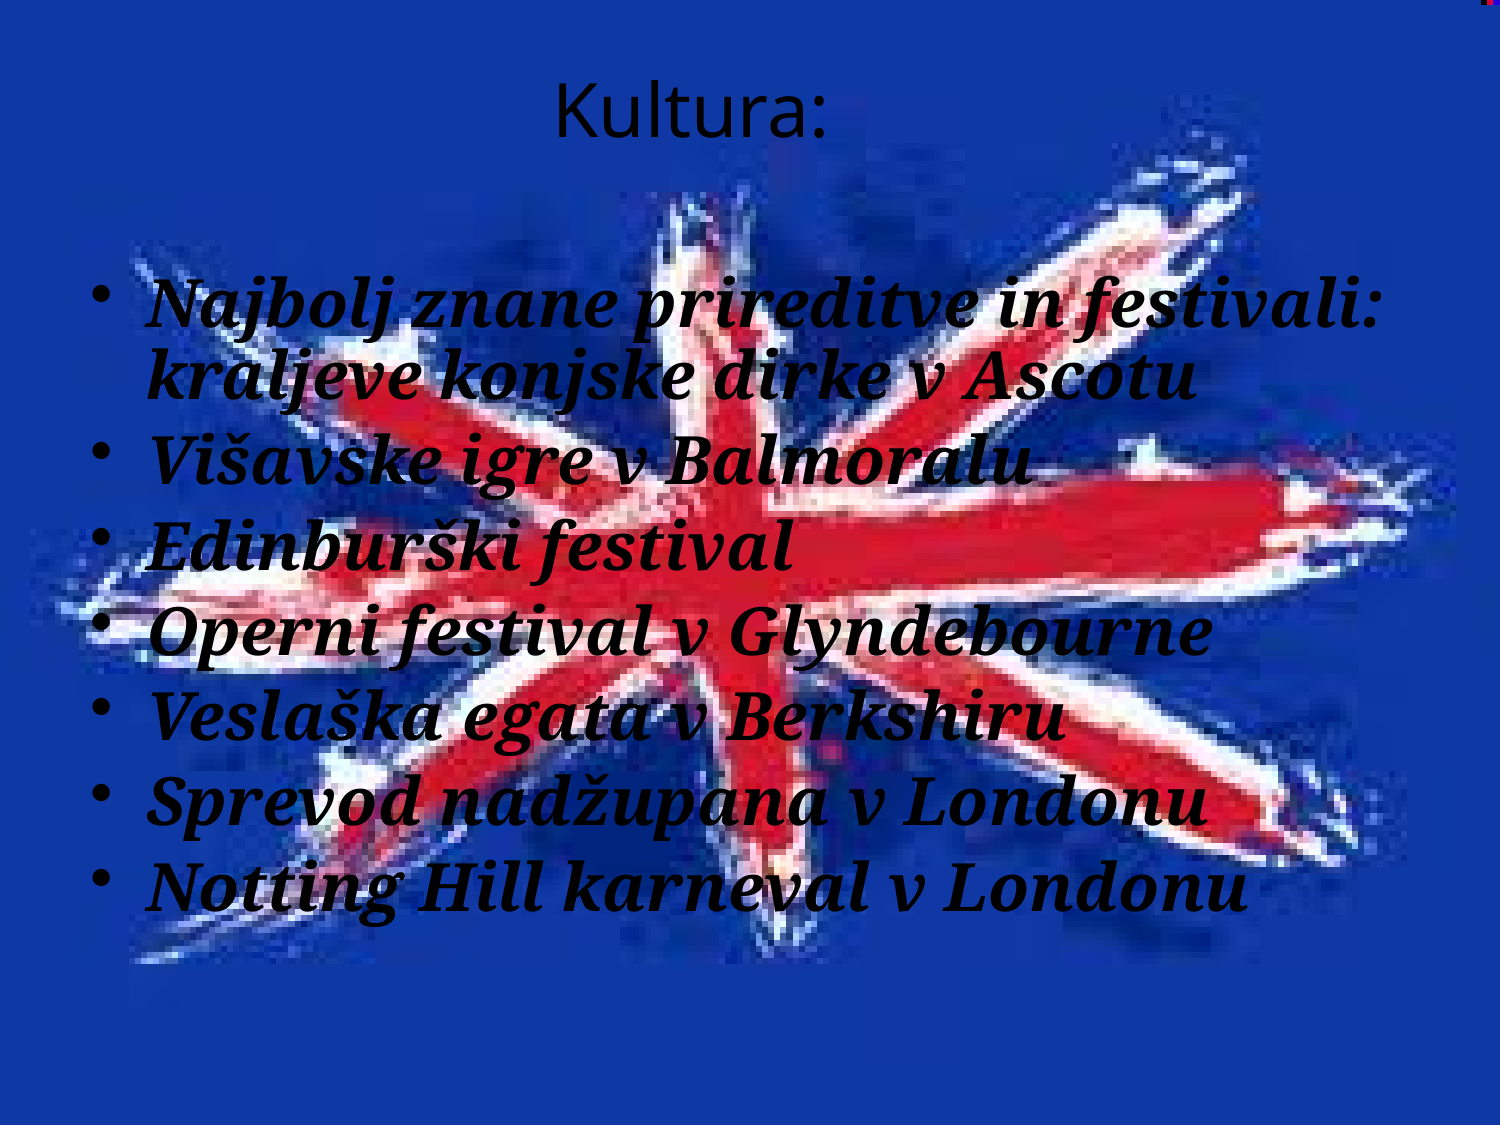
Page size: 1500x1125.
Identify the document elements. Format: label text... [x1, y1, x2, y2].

list Najbolj znane prireditve in festivali: kraljeve konjske dirke v Ascotu Višavske igre v Balmoralu Edinburški festival Operni festival v Glyndebourne Veslaška egata v Berkshiru Sprevod nadžupana v Londonu Notting Hill karneval v Londonu [75, 262, 1425, 1005]
picture [0, 0, 1500, 1125]
text_box Kultura: [454, 54, 927, 215]
